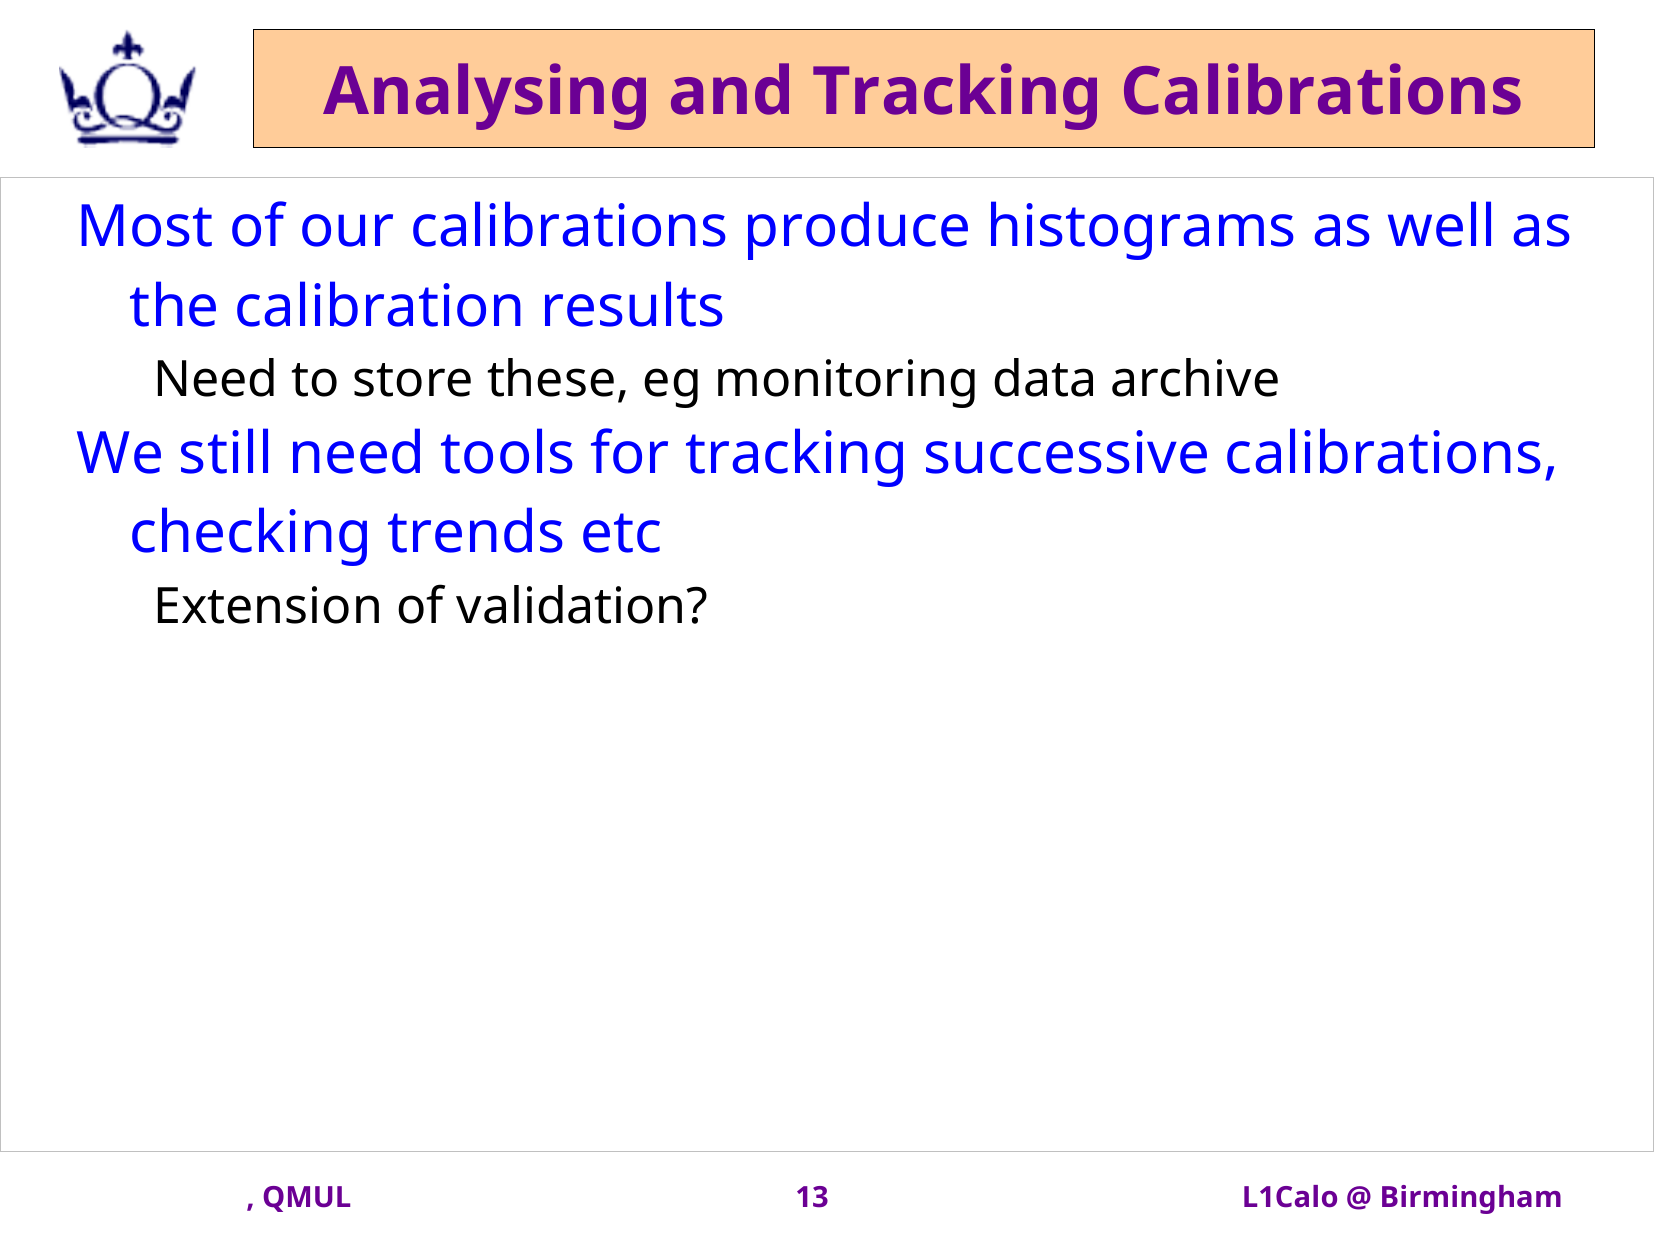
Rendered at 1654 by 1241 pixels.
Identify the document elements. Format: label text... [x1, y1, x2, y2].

picture [59, 29, 200, 148]
title Analysing and Tracking Calibrations [253, 29, 1595, 148]
list Most of our calibrations produce histograms as well as the calibration results Need to store these, eg monitoring data archive We still need tools for tracking successive calibrations, checking trends etc Extension of validation? [59, 184, 1603, 1105]
